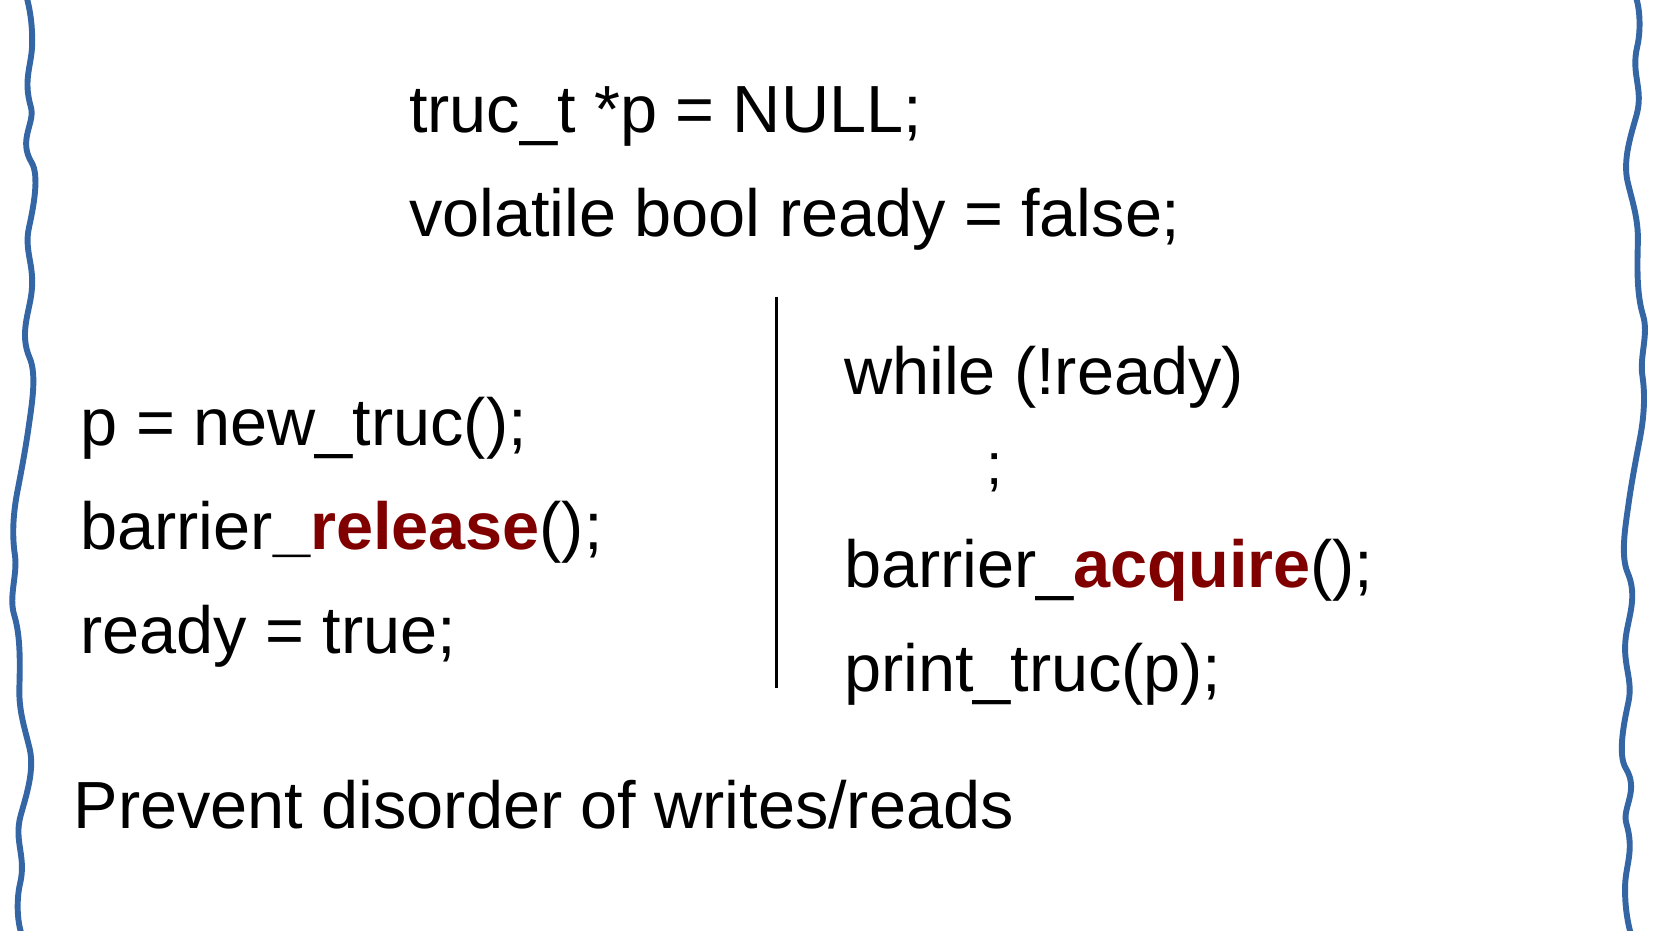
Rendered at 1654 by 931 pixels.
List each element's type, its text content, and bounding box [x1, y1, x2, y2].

list truc_t *p = NULL; volatile bool ready = false; [409, 71, 1346, 319]
list Prevent disorder of writes/reads [73, 768, 1580, 870]
list p = new_truc(); barrier_release(); ready = true; [80, 176, 807, 716]
list while (!ready) ; barrier_acquire(); print_truc(p); [844, 229, 1571, 768]
